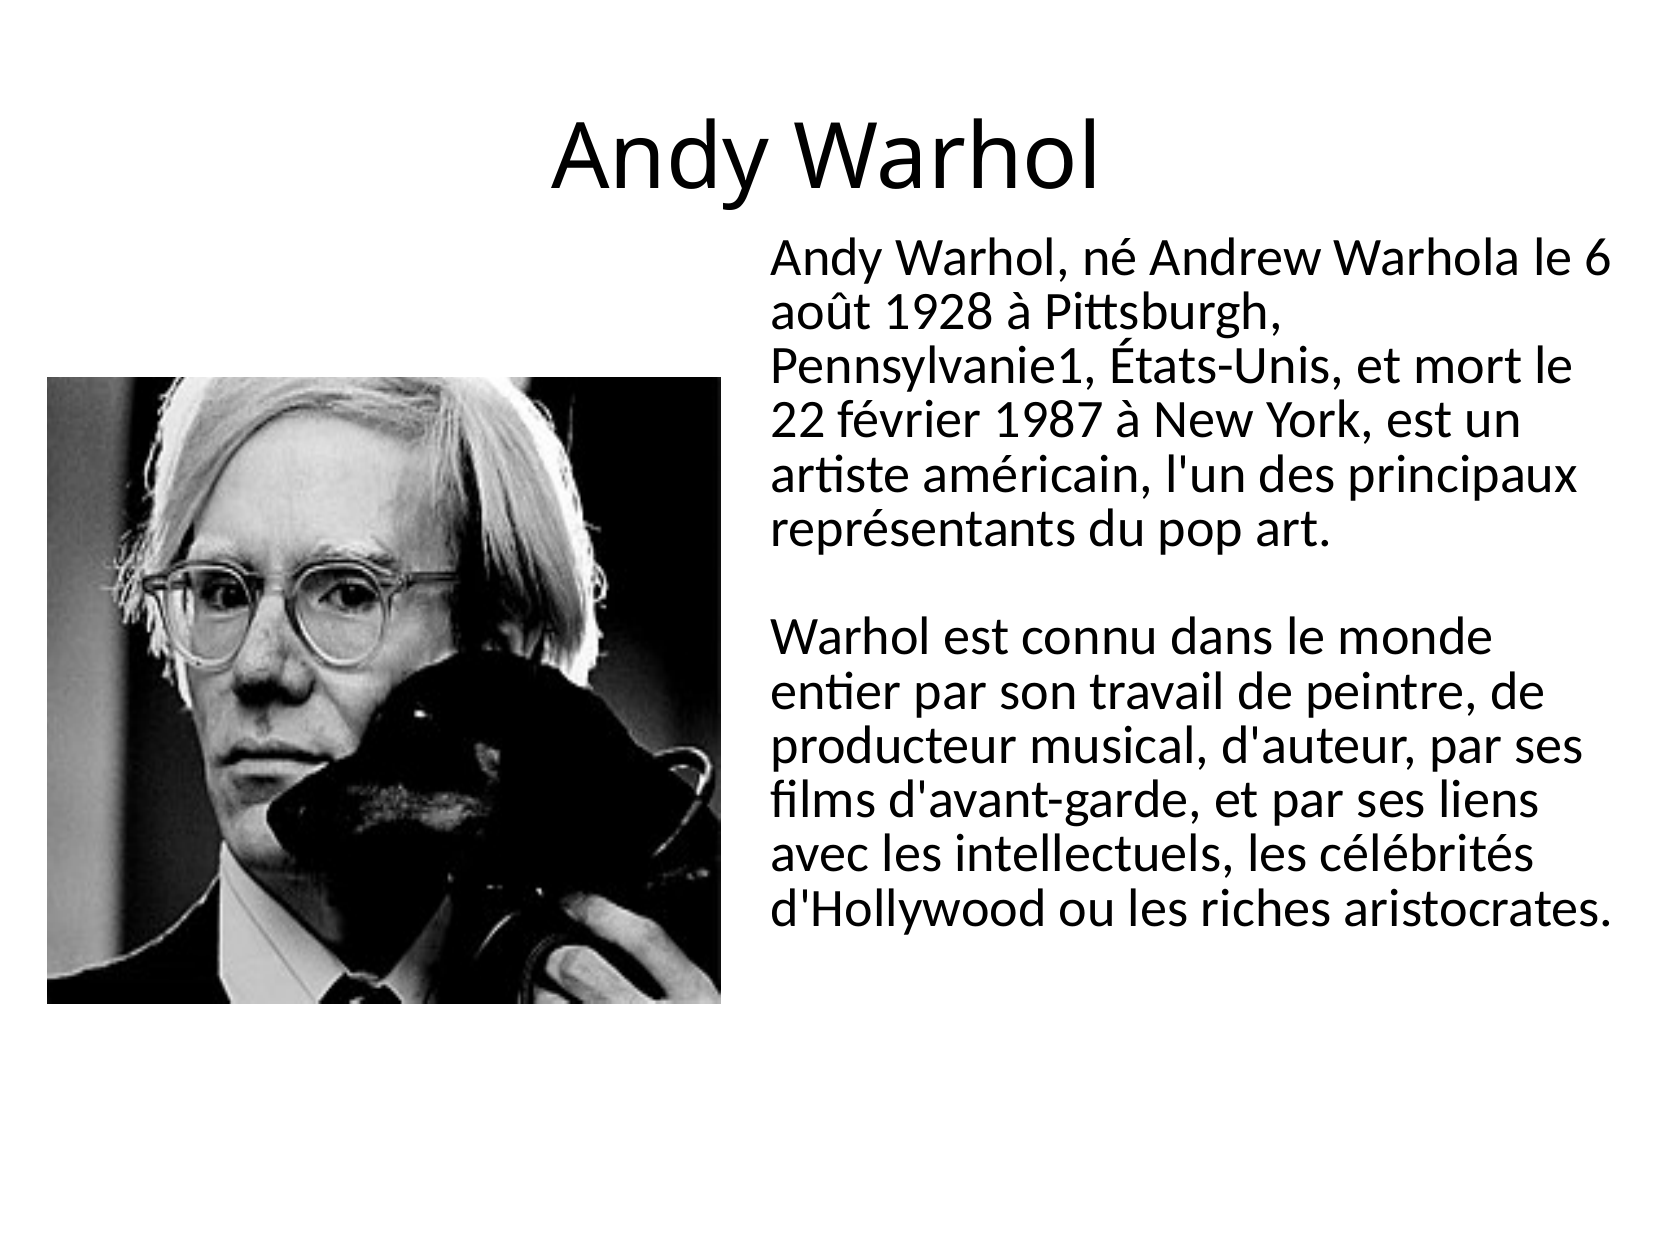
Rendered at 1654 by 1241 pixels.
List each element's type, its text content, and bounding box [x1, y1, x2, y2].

picture [47, 377, 721, 1004]
title Andy Warhol [82, 49, 1571, 257]
text_box Andy Warhol, né Andrew Warhola le 6 août 1928 à Pittsburgh, Pennsylvanie1, États-Unis, et mort le 22 février 1987 à New York, est un artiste américain, l'un des principaux représentants du pop art. Warhol est connu dans le monde entier par son travail de peintre, de producteur musical, d'auteur, par ses films d'avant-garde, et par ses liens avec les intellectuels, les célébrités d'Hollywood ou les riches aristocrates. [755, 226, 1630, 1170]
